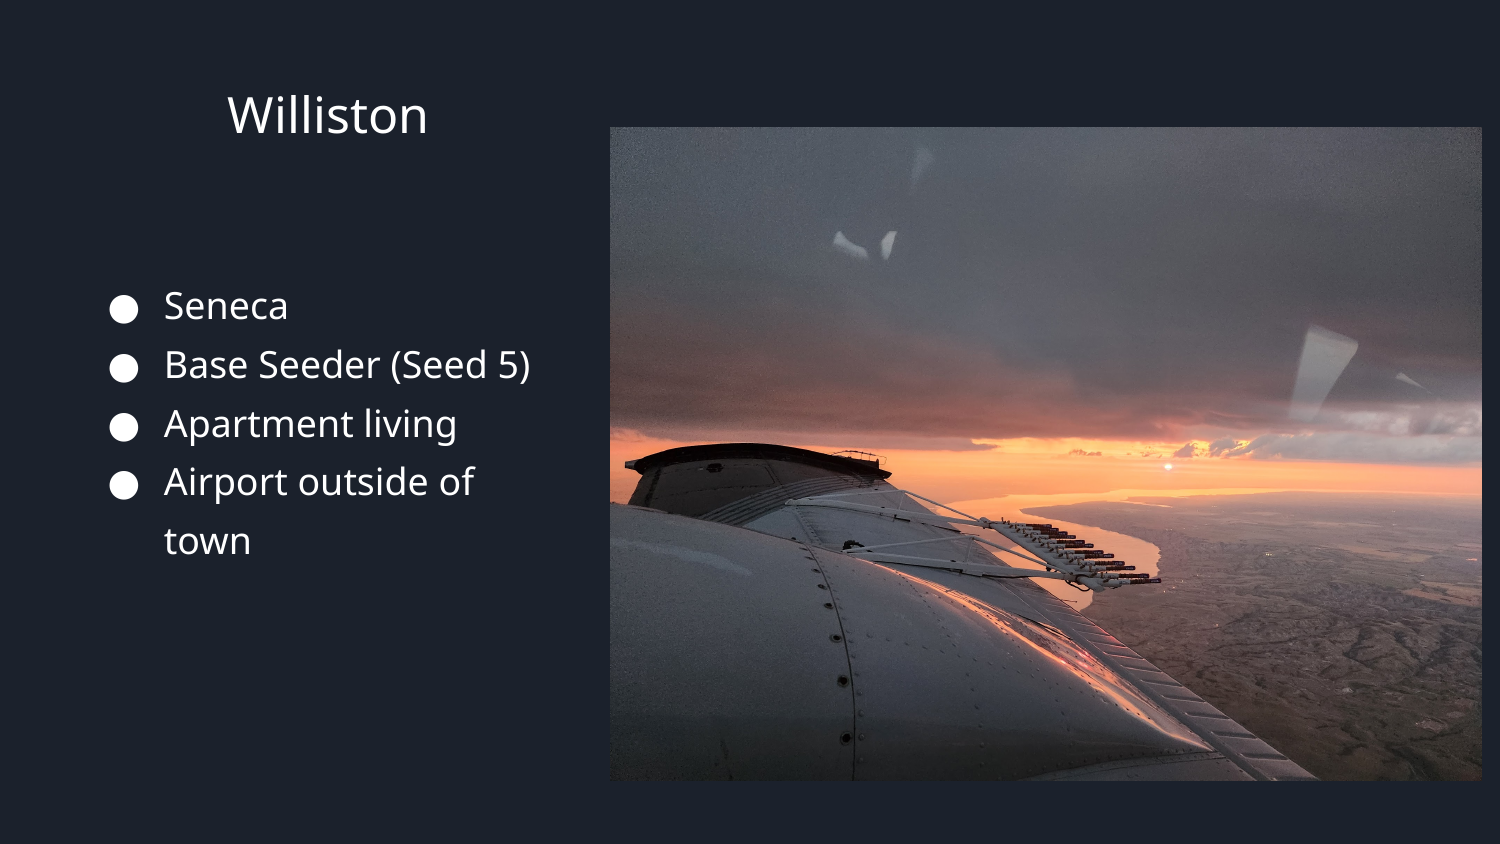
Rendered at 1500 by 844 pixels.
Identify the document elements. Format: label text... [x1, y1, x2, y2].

list Seneca Base Seeder (Seed 5) Apartment living Airport outside of town [74, 257, 582, 758]
picture [610, 127, 1482, 781]
title Williston [212, 64, 1368, 215]
